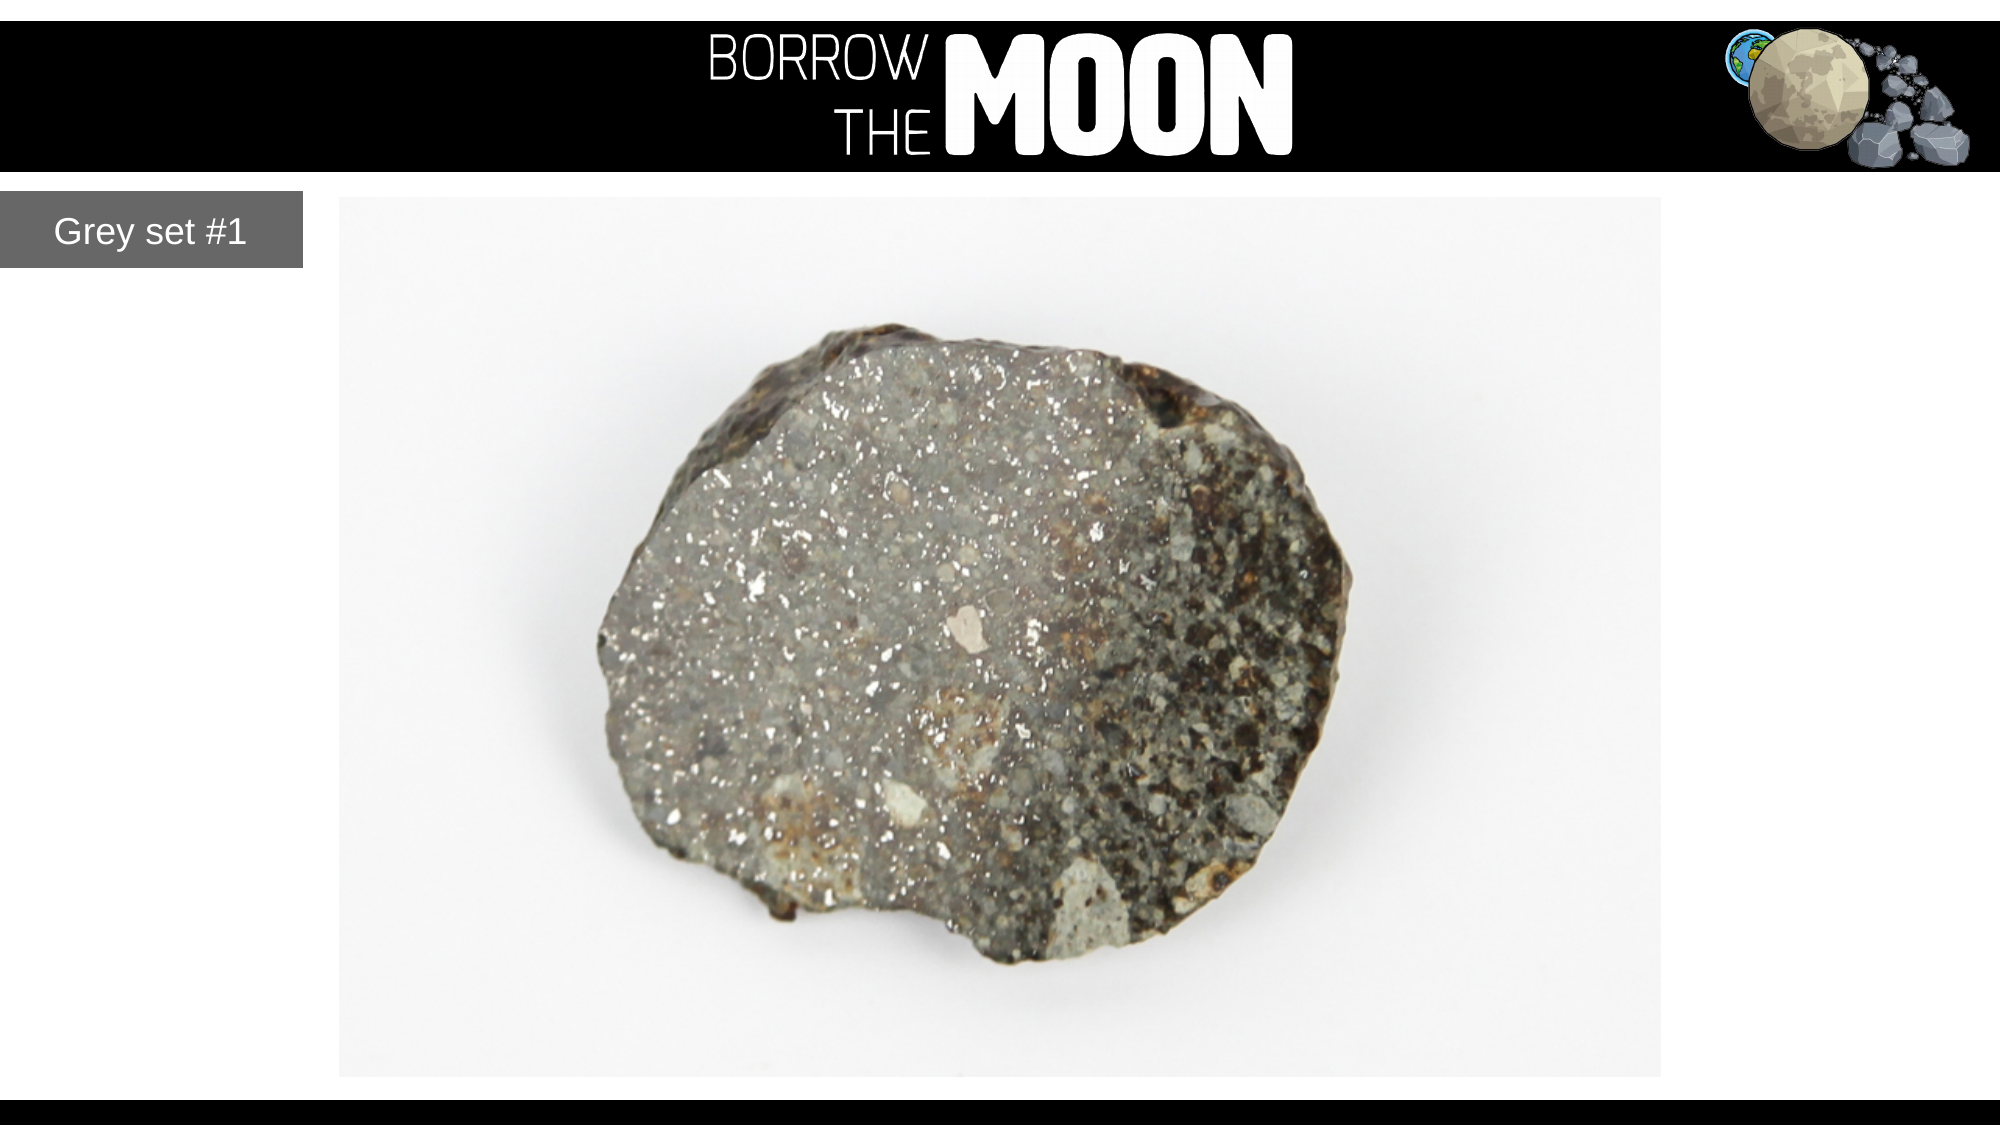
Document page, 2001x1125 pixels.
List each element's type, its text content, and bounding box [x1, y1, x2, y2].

text_box Grey set #1 [0, 191, 303, 268]
picture [339, 197, 1661, 1077]
